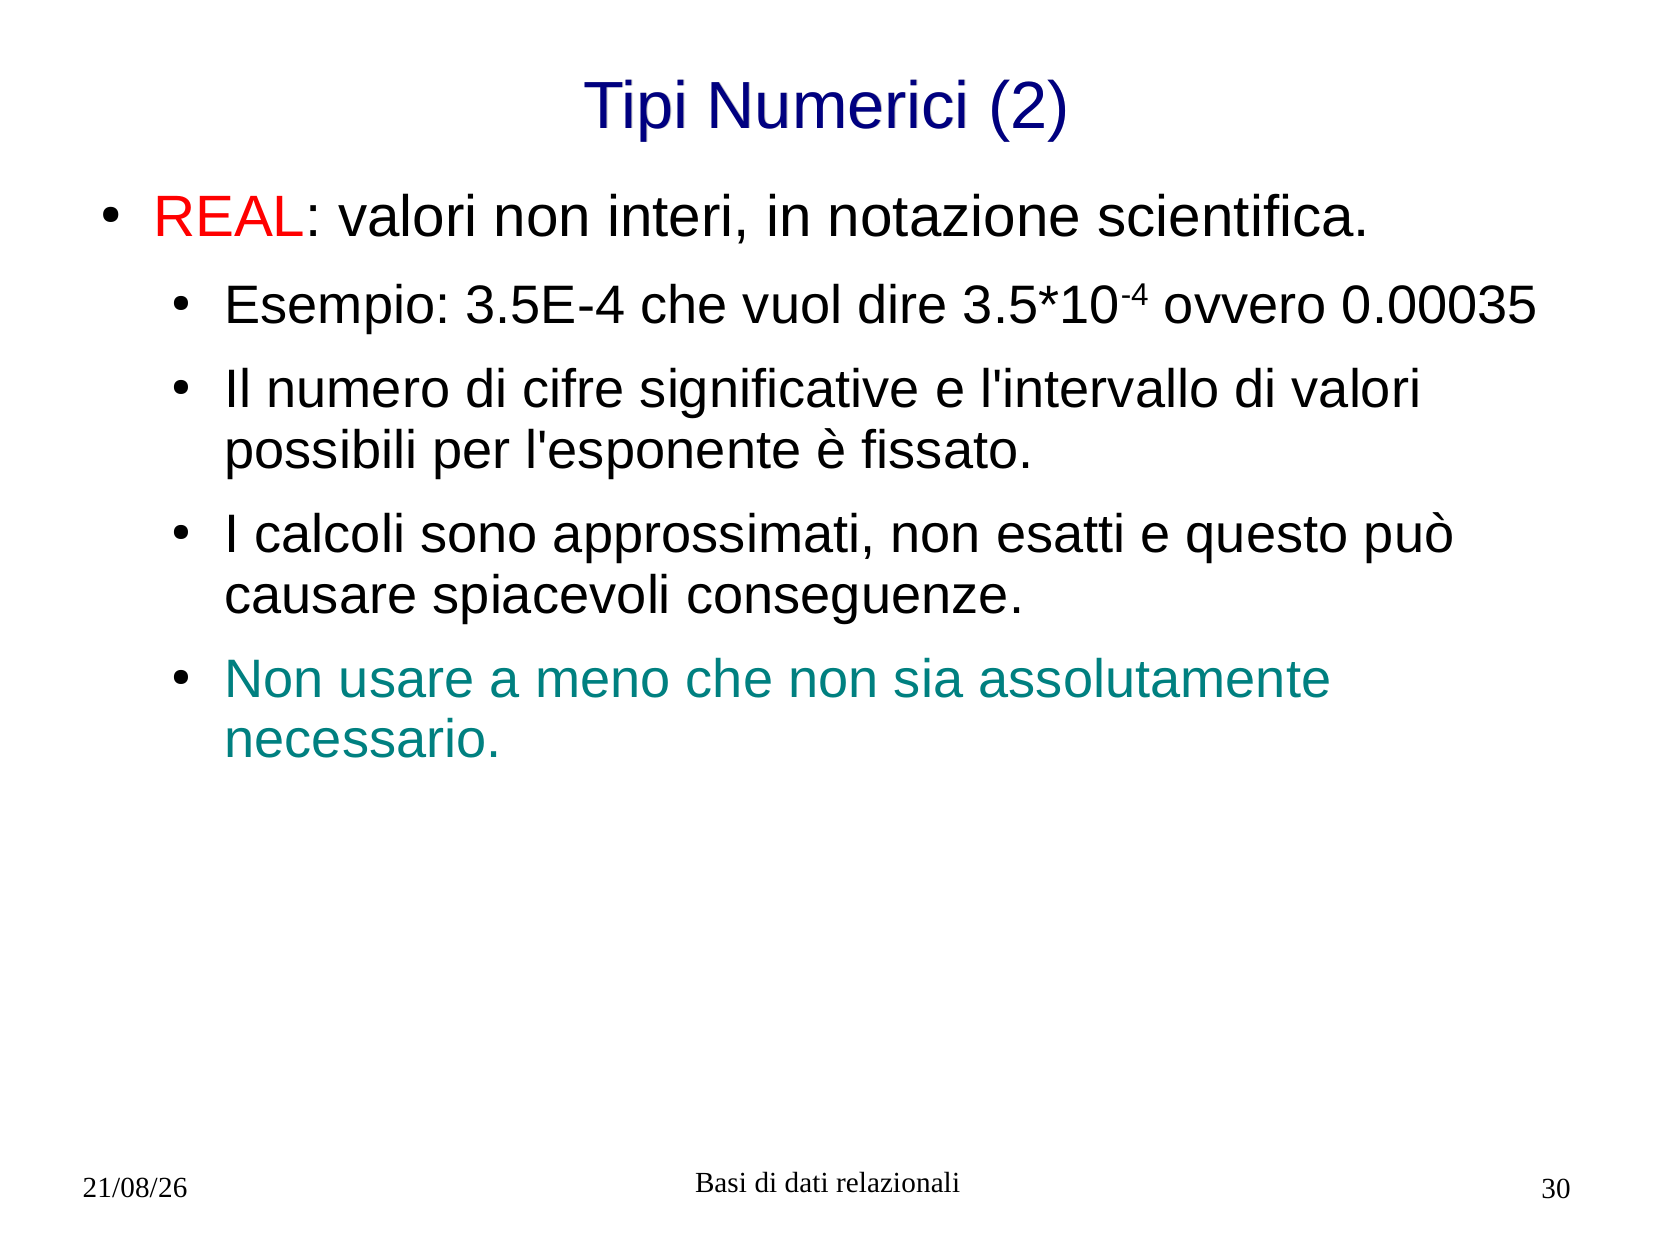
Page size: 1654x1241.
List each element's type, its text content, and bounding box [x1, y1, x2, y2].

list REAL: valori non interi, in notazione scientifica. Esempio: 3.5E-4 che vuol dire 3.5*10-4 ovvero 0.00035 Il numero di cifre significative e l'intervallo di valori possibili per l'esponente è fissato. I calcoli sono approssimati, non esatti e questo può causare spiacevoli conseguenze. Non usare a meno che non sia assolutamente necessario. [82, 183, 1571, 1130]
title Tipi Numerici (2) [82, 56, 1571, 154]
